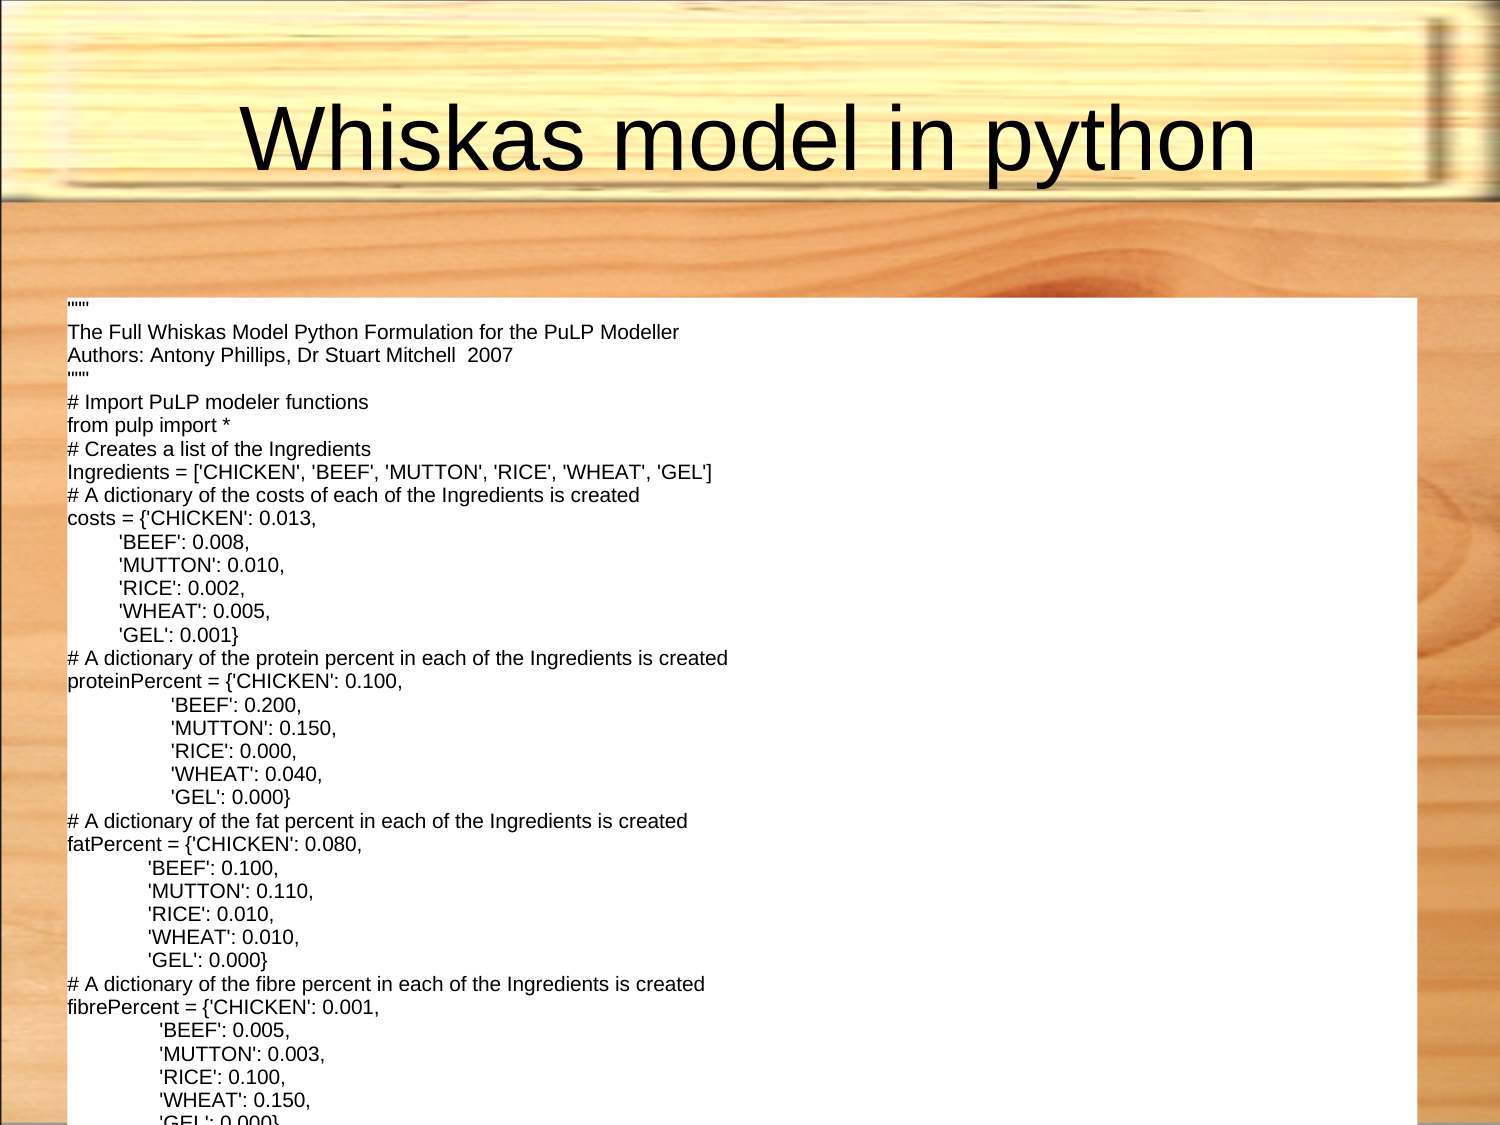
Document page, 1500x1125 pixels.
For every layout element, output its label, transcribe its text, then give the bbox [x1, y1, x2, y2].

picture [0, 0, 1500, 1125]
title Whiskas model in python [75, 45, 1426, 233]
list """ The Full Whiskas Model Python Formulation for the PuLP Modeller Authors: Antony Phillips, Dr Stuart Mitchell 2007 """ # Import PuLP modeler functions from pulp import * # Creates a list of the Ingredients Ingredients = ['CHICKEN', 'BEEF', 'MUTTON', 'RICE', 'WHEAT', 'GEL'] # A dictionary of the costs of each of the Ingredients is created costs = {'CHICKEN': 0.013, 'BEEF': 0.008, 'MUTTON': 0.010, 'RICE': 0.002, 'WHEAT': 0.005, 'GEL': 0.001} # A dictionary of the protein percent in each of the Ingredients is created proteinPercent = {'CHICKEN': 0.100, 'BEEF': 0.200, 'MUTTON': 0.150, 'RICE': 0.000, 'WHEAT': 0.040, 'GEL': 0.000} # A dictionary of the fat percent in each of the Ingredients is created fatPercent = {'CHICKEN': 0.080, 'BEEF': 0.100, 'MUTTON': 0.110, 'RICE': 0.010, 'WHEAT': 0.010, 'GEL': 0.000} # A dictionary of the fibre percent in each of the Ingredients is created fibrePercent = {'CHICKEN': 0.001, 'BEEF': 0.005, 'MUTTON': 0.003, 'RICE': 0.100, 'WHEAT': 0.150, 'GEL': 0.000} # A dictionary of the salt percent in each of the Ingredients is created saltPercent = {'CHICKEN': 0.002, 'BEEF': 0.005, 'MUTTON': 0.007, 'RICE': 0.002, 'WHEAT': 0.008, 'GEL': 0.000} [67, 297, 1418, 1125]
